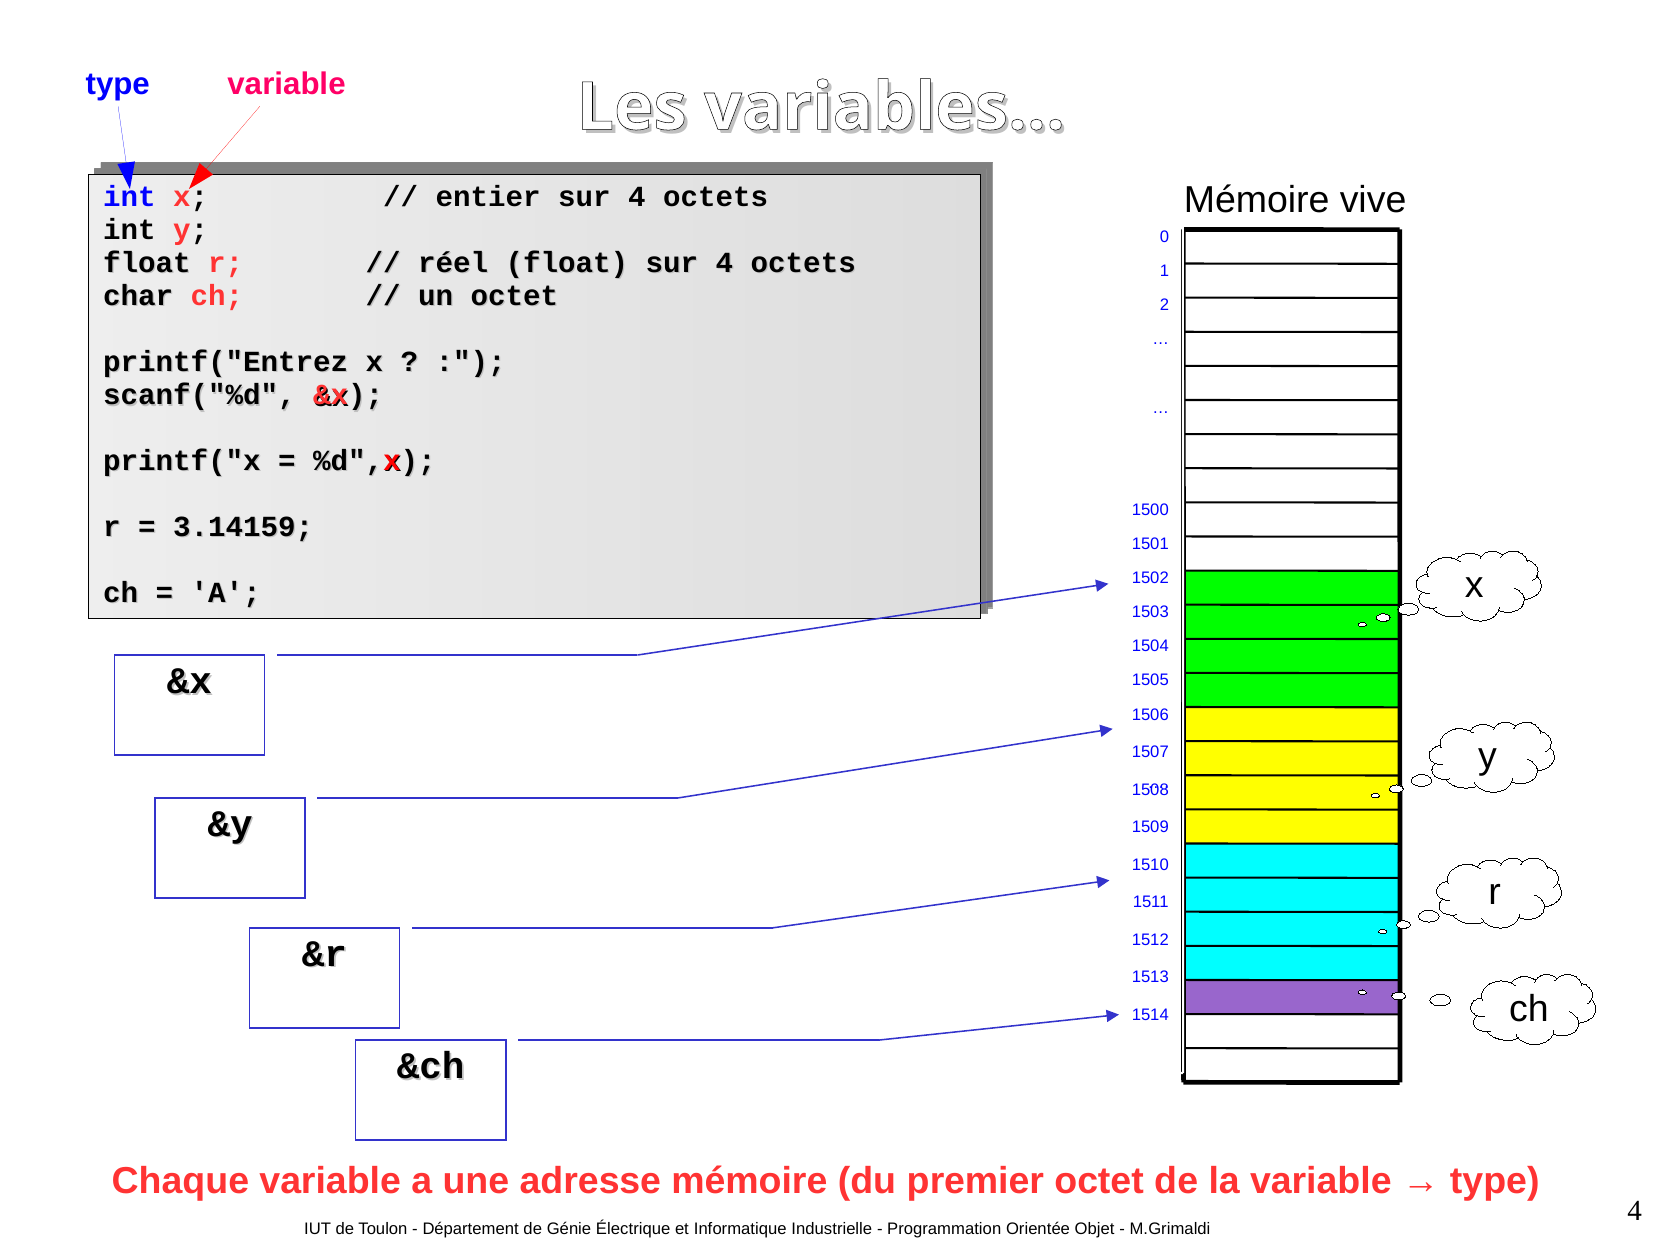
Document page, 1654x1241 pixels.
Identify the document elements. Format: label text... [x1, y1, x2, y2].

text_box r [1396, 920, 1411, 929]
text_box [1186, 845, 1397, 876]
text_box r [1418, 910, 1440, 923]
text_box [1186, 879, 1397, 910]
text_box &x [114, 655, 264, 755]
text_box int x; // entier sur 4 octets int y; float r; // réel (float) sur 4 octets char ch; // un octet printf("Entrez x ? :"); scanf("%d", &x); printf("x = %d",x); r = 3.14159; ch = 'A'; [88, 208, 981, 619]
text_box r [1436, 858, 1562, 929]
text_box [1186, 640, 1397, 672]
text_box 1506 1507 1508 1509 1510 1511 1512 1513 1514 [1099, 698, 1182, 732]
text_box [1186, 572, 1397, 603]
text_box [1186, 811, 1397, 842]
text_box type [70, 59, 166, 109]
text_box x [1376, 613, 1391, 622]
text_box [1186, 606, 1397, 637]
title Les variables... [76, 0, 1565, 208]
text_box &r [249, 928, 399, 1028]
text_box [1186, 777, 1397, 808]
text_box 1501 [1099, 528, 1181, 562]
text_box 1503 [1099, 596, 1181, 630]
text_box y [1411, 774, 1432, 787]
text_box …. [1099, 765, 1182, 800]
text_box r [1378, 929, 1387, 934]
text_box [1186, 981, 1397, 1013]
text_box [1186, 913, 1397, 945]
text_box ch [1358, 989, 1367, 995]
text_box 1500 [1099, 493, 1181, 528]
text_box 1 [1098, 255, 1181, 289]
text_box … [1099, 323, 1181, 357]
text_box &y [155, 798, 305, 898]
text_box 1502 [1099, 562, 1181, 596]
text_box [1186, 743, 1397, 774]
text_box Chaque variable a une adresse mémoire (du premier octet de la variable → type) [82, 1152, 1570, 1241]
text_box [1186, 674, 1397, 706]
text_box [1186, 947, 1397, 979]
text_box ch [1429, 994, 1451, 1006]
text_box y [1429, 722, 1555, 793]
text_box x [1397, 603, 1419, 616]
text_box variable [212, 59, 362, 109]
text_box … [1099, 390, 1181, 425]
text_box 0 [1098, 222, 1181, 255]
text_box y [1389, 784, 1404, 793]
text_box [1186, 709, 1397, 740]
text_box x [1358, 622, 1367, 627]
text_box ch [1391, 992, 1406, 1000]
text_box y [1371, 793, 1380, 798]
text_box x [1416, 551, 1542, 622]
text_box 1505 [1099, 664, 1181, 698]
text_box Mémoire vive [1169, 171, 1422, 229]
text_box &ch [356, 1040, 506, 1140]
text_box 1504 [1099, 630, 1181, 664]
text_box ch [1470, 974, 1596, 1045]
text_box 2 [1099, 289, 1181, 323]
